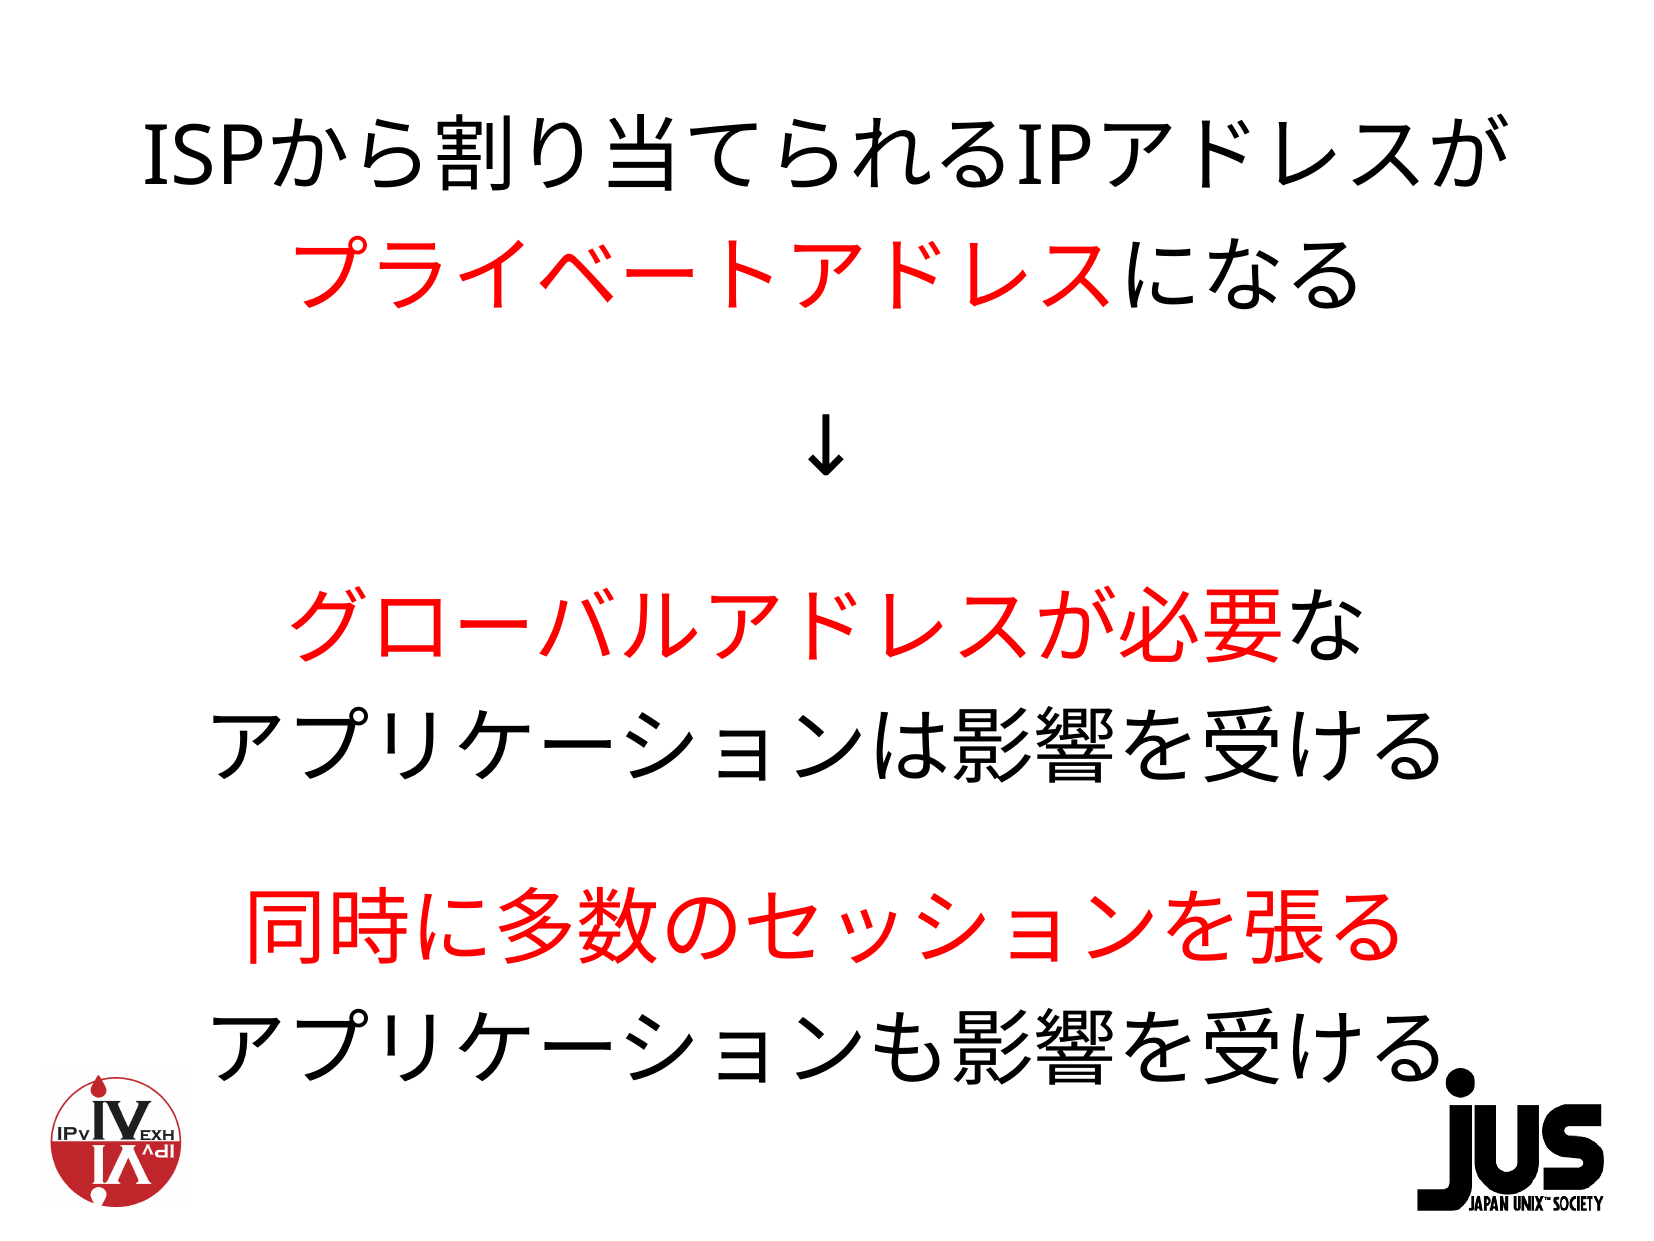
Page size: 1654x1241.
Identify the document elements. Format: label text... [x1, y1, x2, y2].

subtitle ISPから割り当てられるIPアドレスが プライベートアドレスになる ↓ グローバルアドレスが必要な アプリケーションは影響を受ける 同時に多数のセッションを張る アプリケーションも影響を受ける [82, 88, 1571, 1102]
picture [41, 1068, 190, 1210]
picture [1417, 1068, 1604, 1211]
